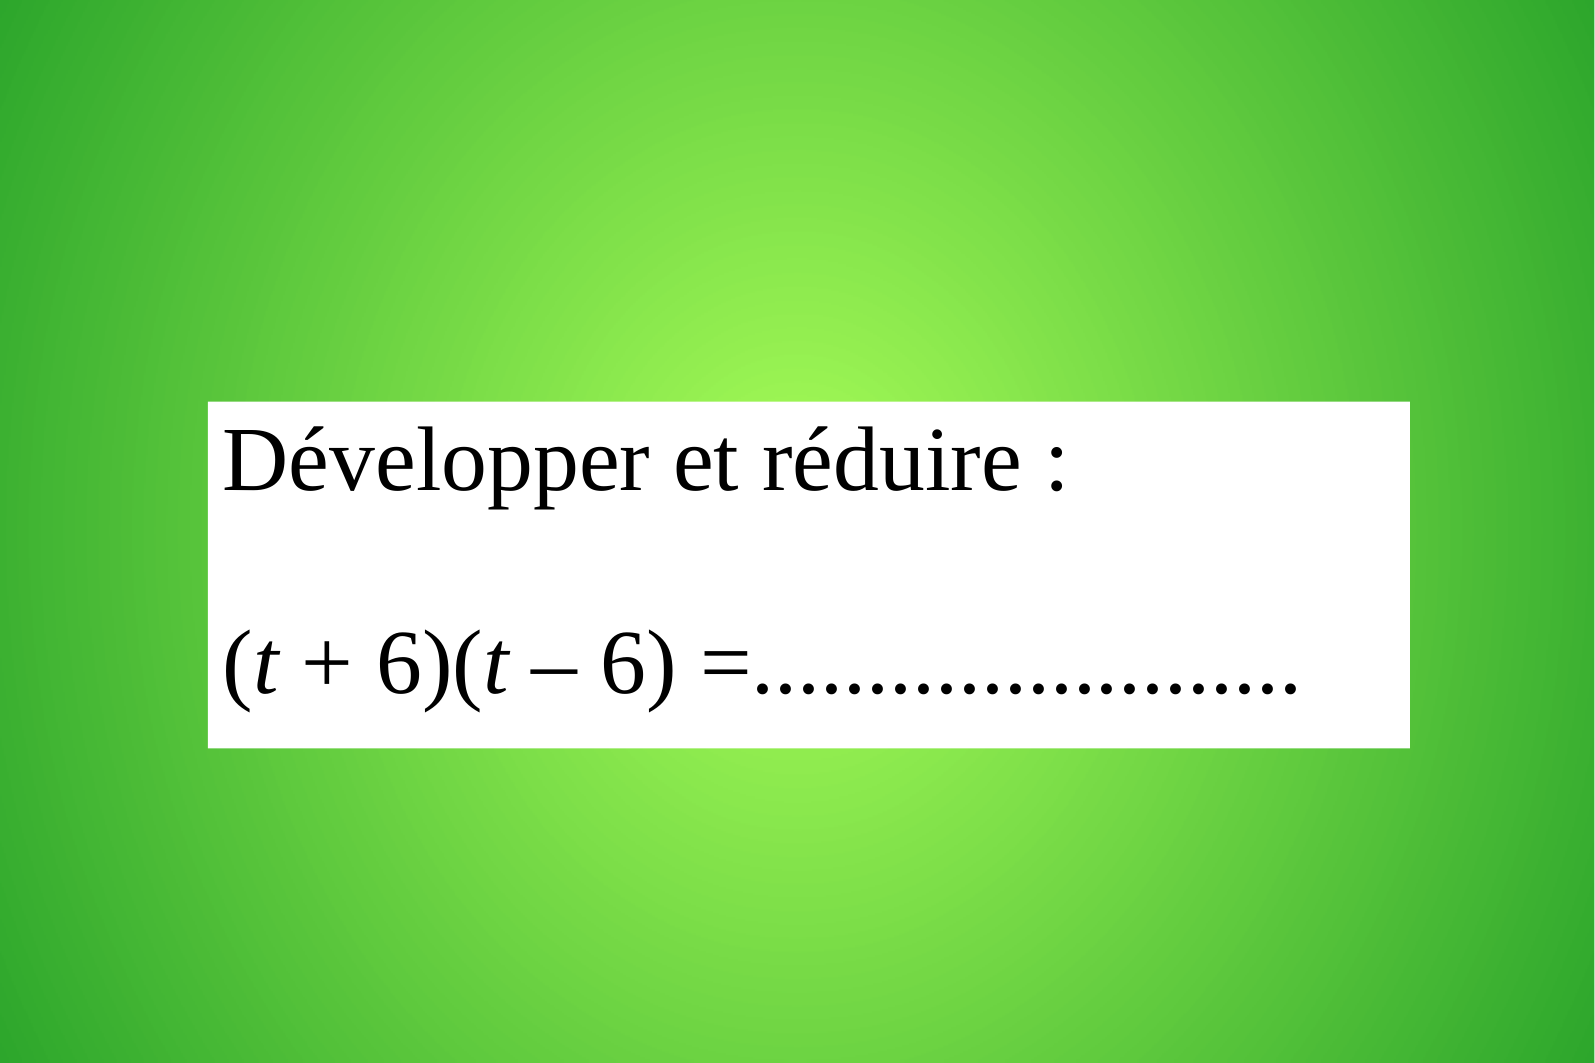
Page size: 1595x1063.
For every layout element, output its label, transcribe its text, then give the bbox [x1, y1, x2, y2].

text_box Développer et réduire : (t + 6)(t – 6) =........................ [207, 401, 1410, 749]
picture [0, 0, 1595, 1063]
